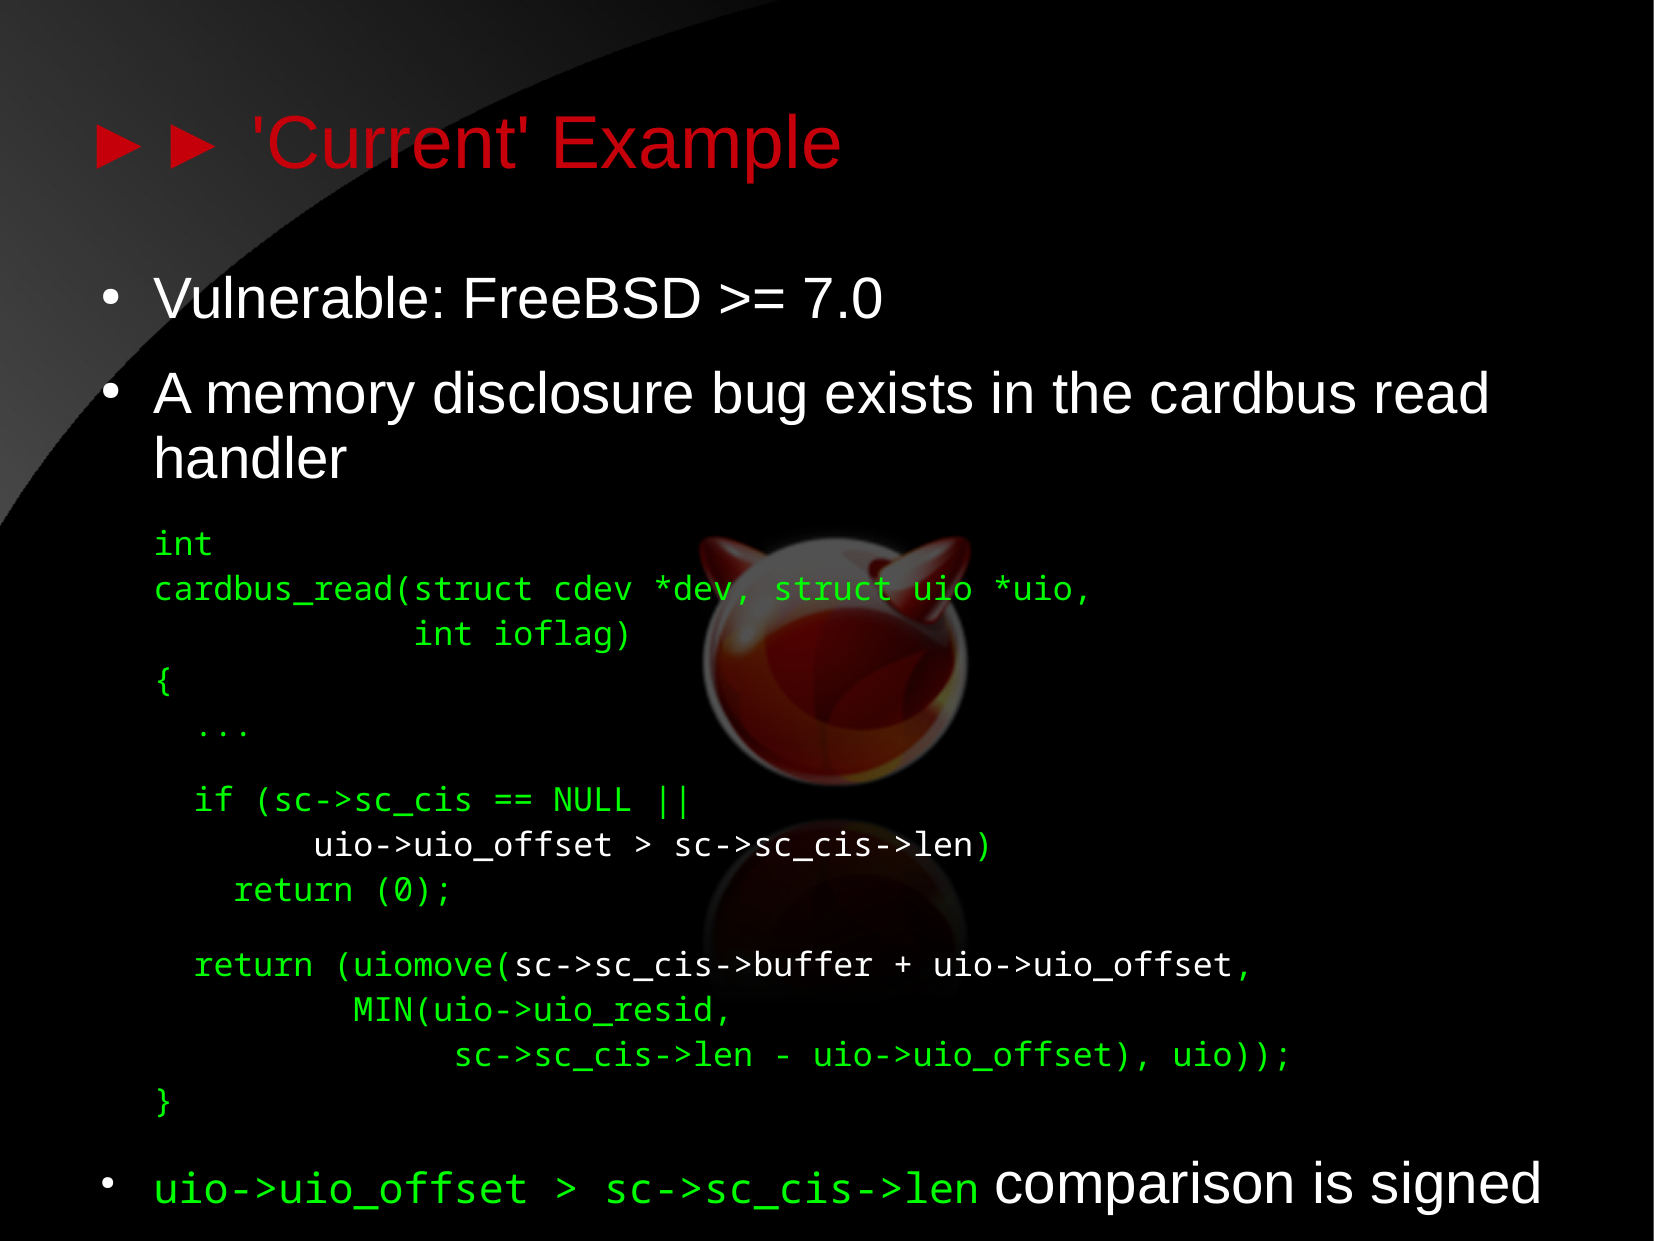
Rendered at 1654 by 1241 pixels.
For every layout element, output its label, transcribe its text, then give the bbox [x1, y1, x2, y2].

picture [0, 0, 1654, 1241]
title ►► 'Current' Example [82, 49, 1571, 237]
list Vulnerable: FreeBSD >= 7.0 A memory disclosure bug exists in the cardbus read handler int cardbus_read(struct cdev *dev, struct uio *uio, int ioflag) { ... if (sc->sc_cis == NULL || uio->uio_offset > sc->sc_cis->len) return (0); return (uiomove(sc->sc_cis->buffer + uio->uio_offset, MIN(uio->uio_resid, sc->sc_cis->len - uio->uio_offset), uio)); } uio->uio_offset > sc->sc_cis->len comparison is signed Many, many more examples of this still in BSD [82, 265, 1571, 1182]
